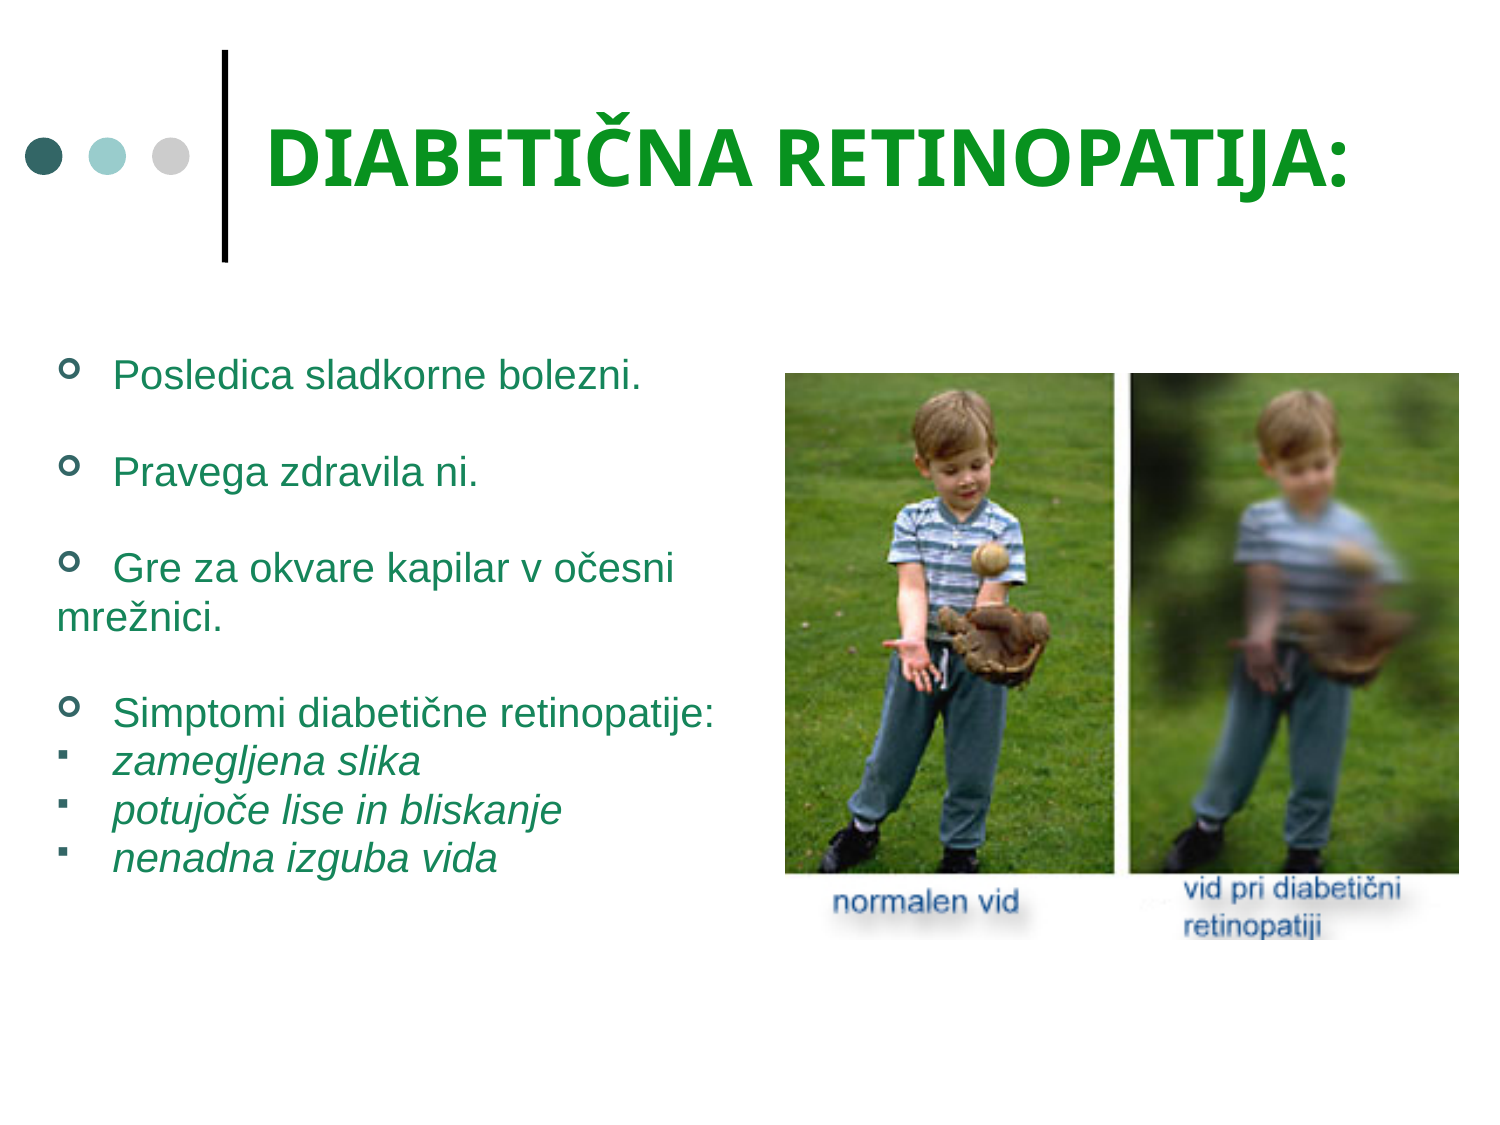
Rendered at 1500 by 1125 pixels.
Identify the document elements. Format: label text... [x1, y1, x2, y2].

picture [785, 373, 1459, 940]
list Posledica sladkorne bolezni. Pravega zdravila ni. Gre za okvare kapilar v očesni mrežnici. Simptomi diabetične retinopatije: zamegljena slika potujoče lise in bliskanje nenadna izguba vida [41, 350, 1251, 943]
title DIABETIČNA RETINOPATIJA: [249, 31, 1459, 279]
